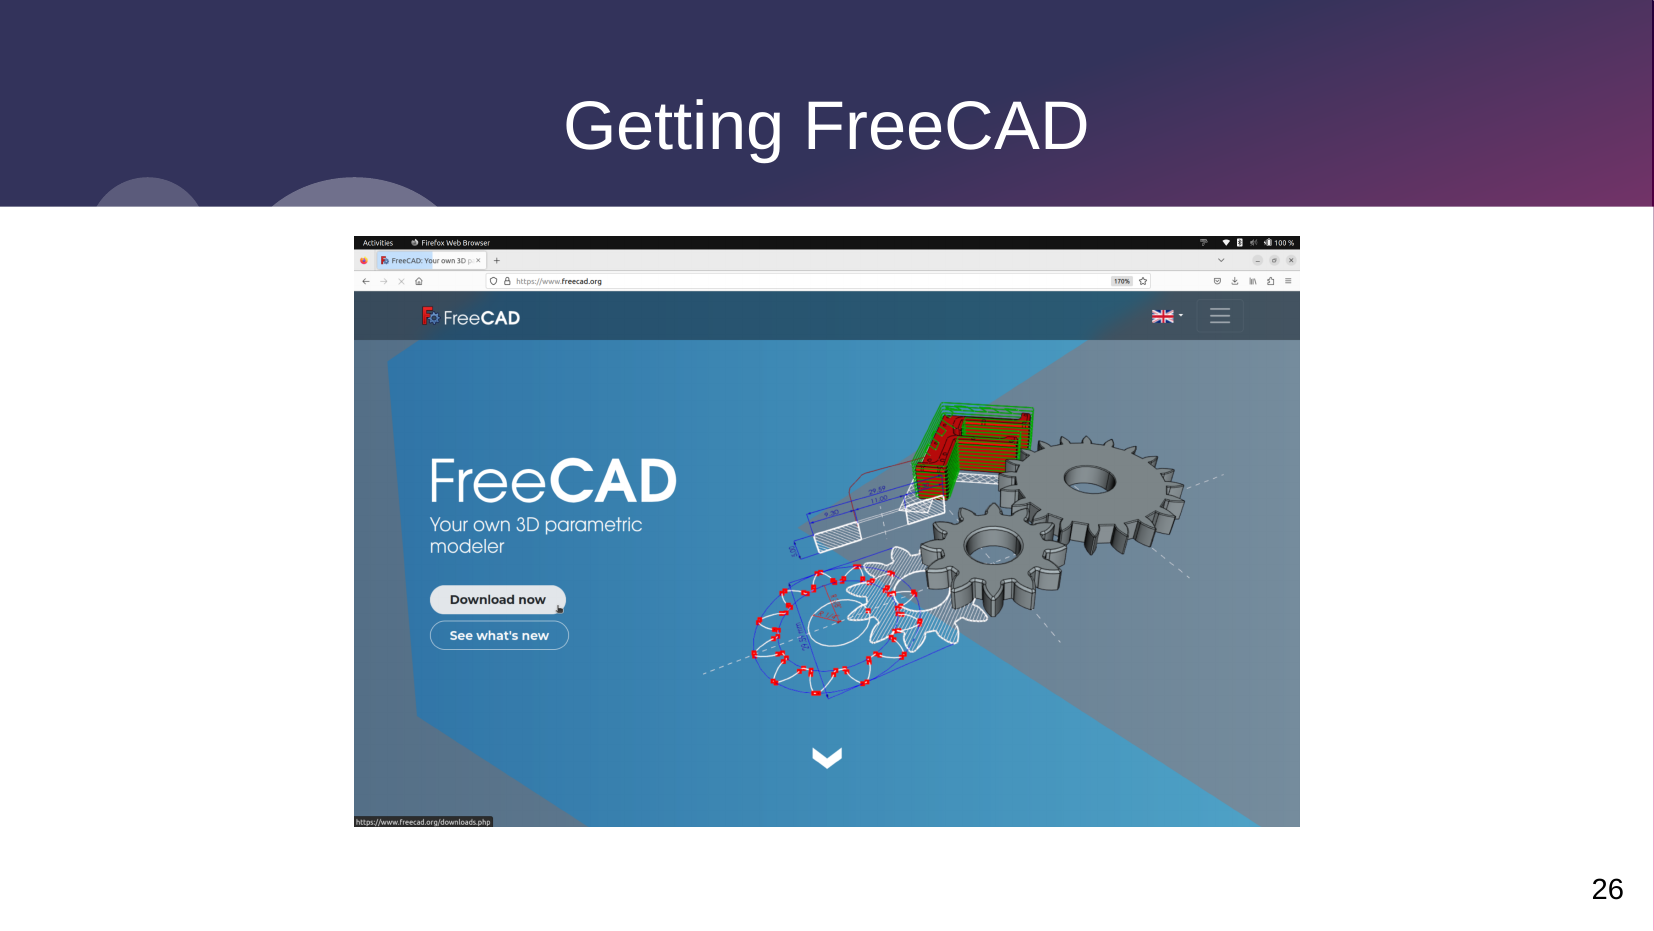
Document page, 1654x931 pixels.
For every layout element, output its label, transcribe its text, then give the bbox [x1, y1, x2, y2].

title Getting FreeCAD [88, 44, 1565, 207]
picture [354, 236, 1300, 827]
